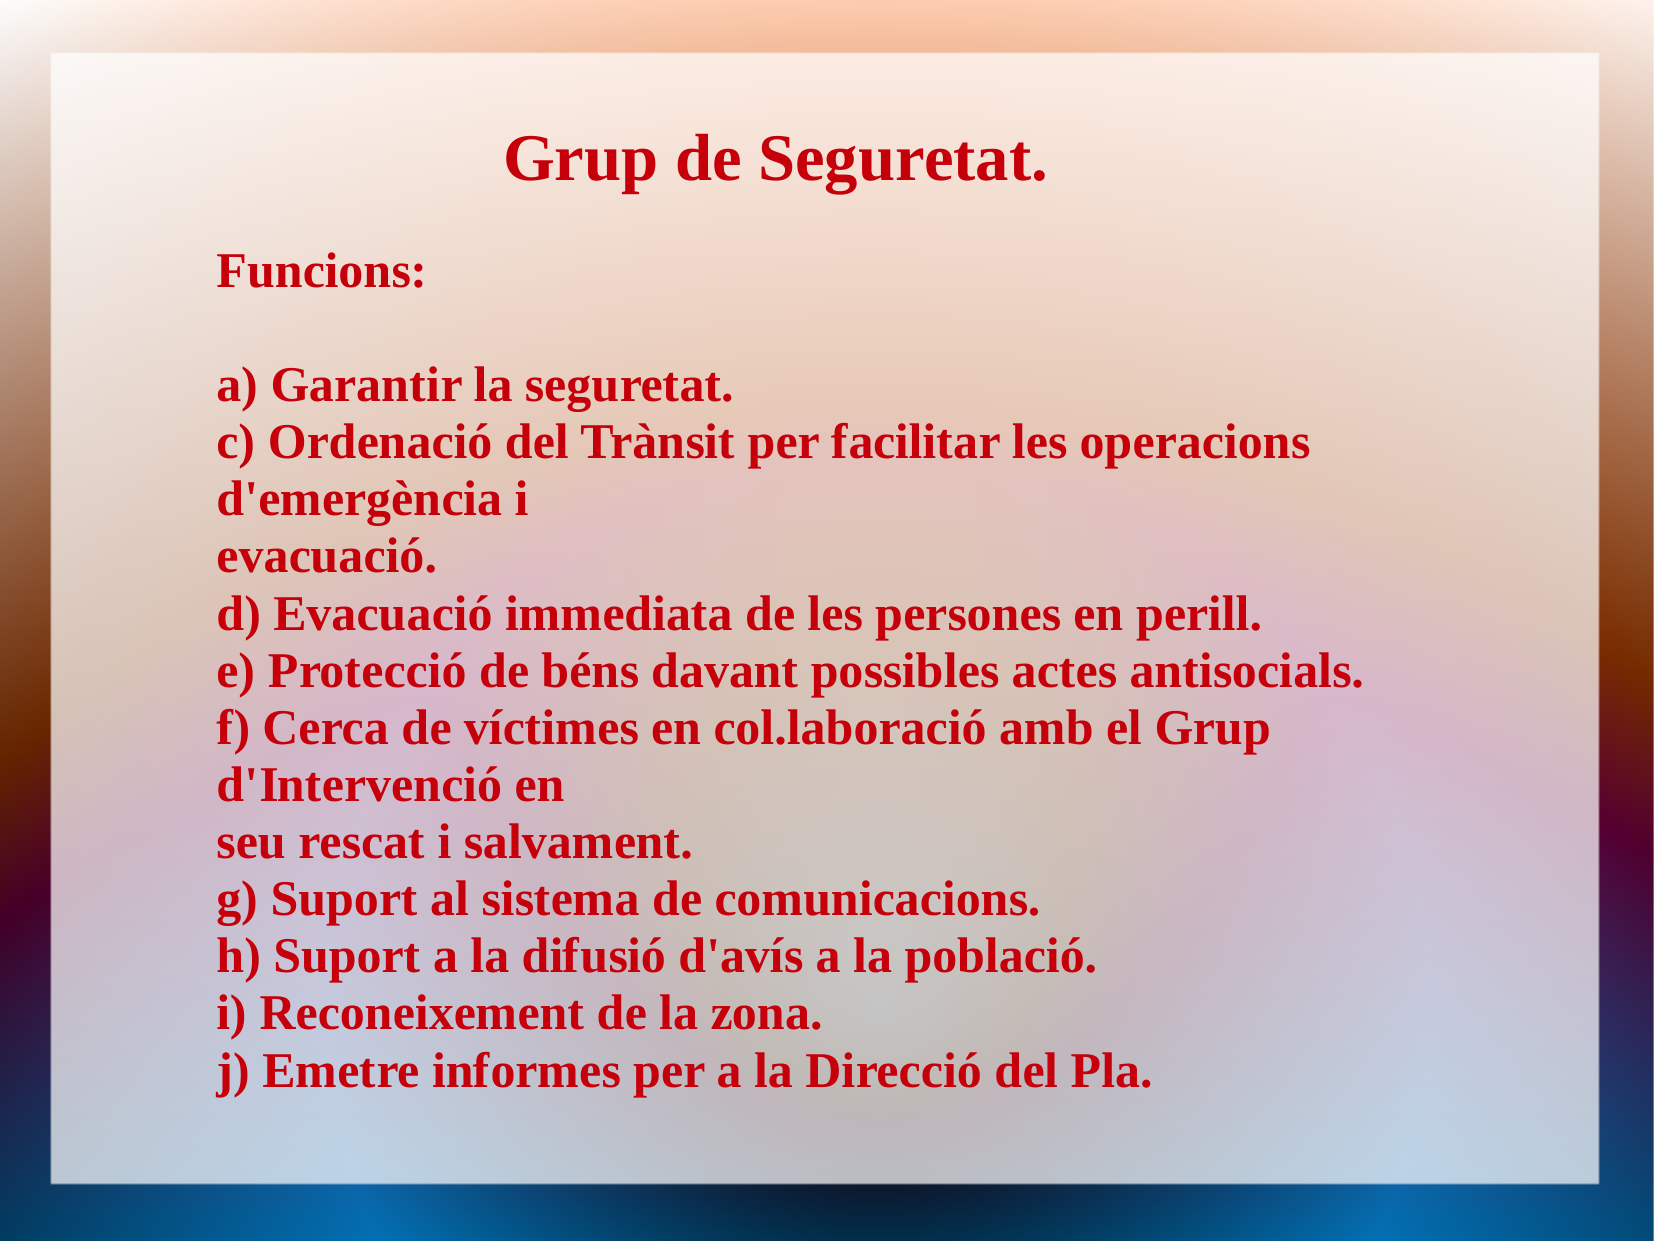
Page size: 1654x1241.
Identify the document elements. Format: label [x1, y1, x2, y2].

chart [214, 118, 1506, 1133]
picture [0, 0, 1654, 1241]
